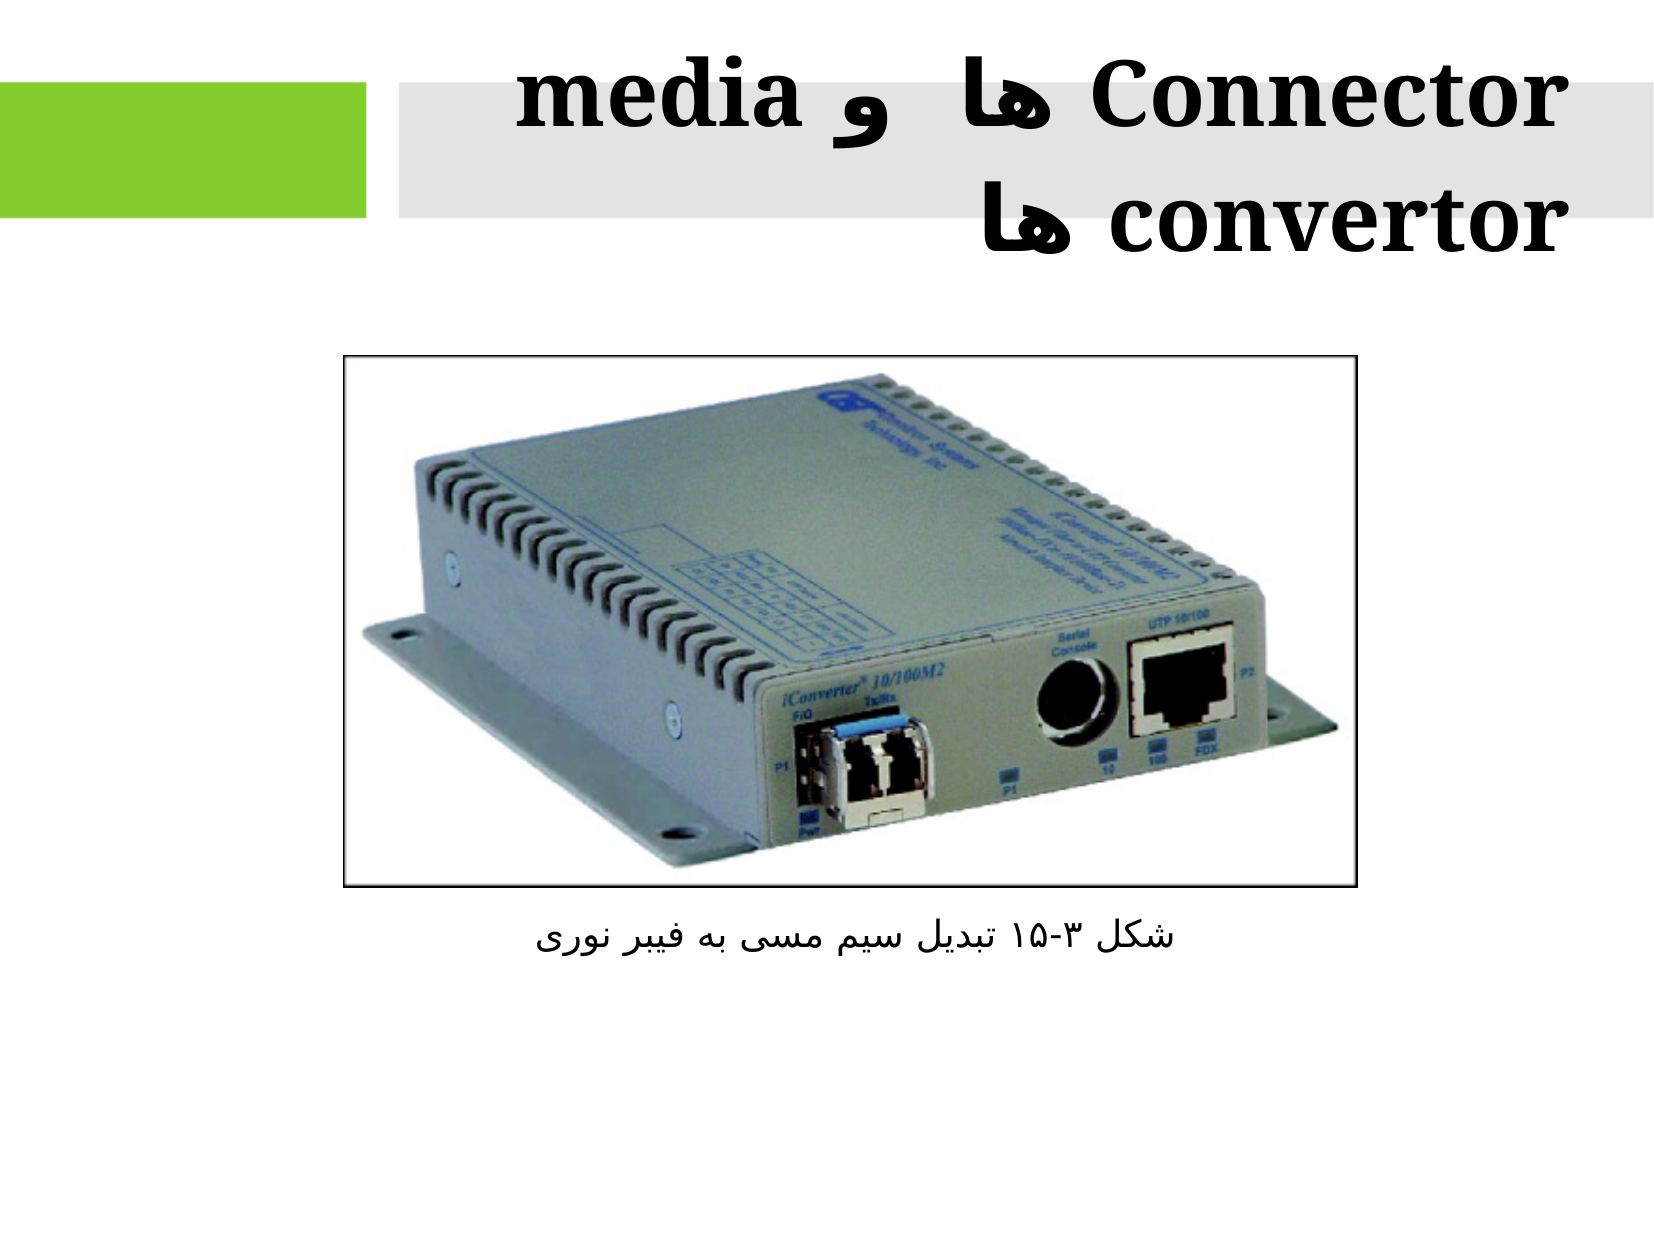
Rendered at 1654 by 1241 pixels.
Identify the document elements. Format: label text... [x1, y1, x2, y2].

title Connector ها و media convertor ها [82, 49, 1571, 257]
picture [0, 0, 1654, 1241]
text_box شکل ۳-۱۵ تبدیل سیم مسی به فیبر نوری [331, 902, 1344, 963]
